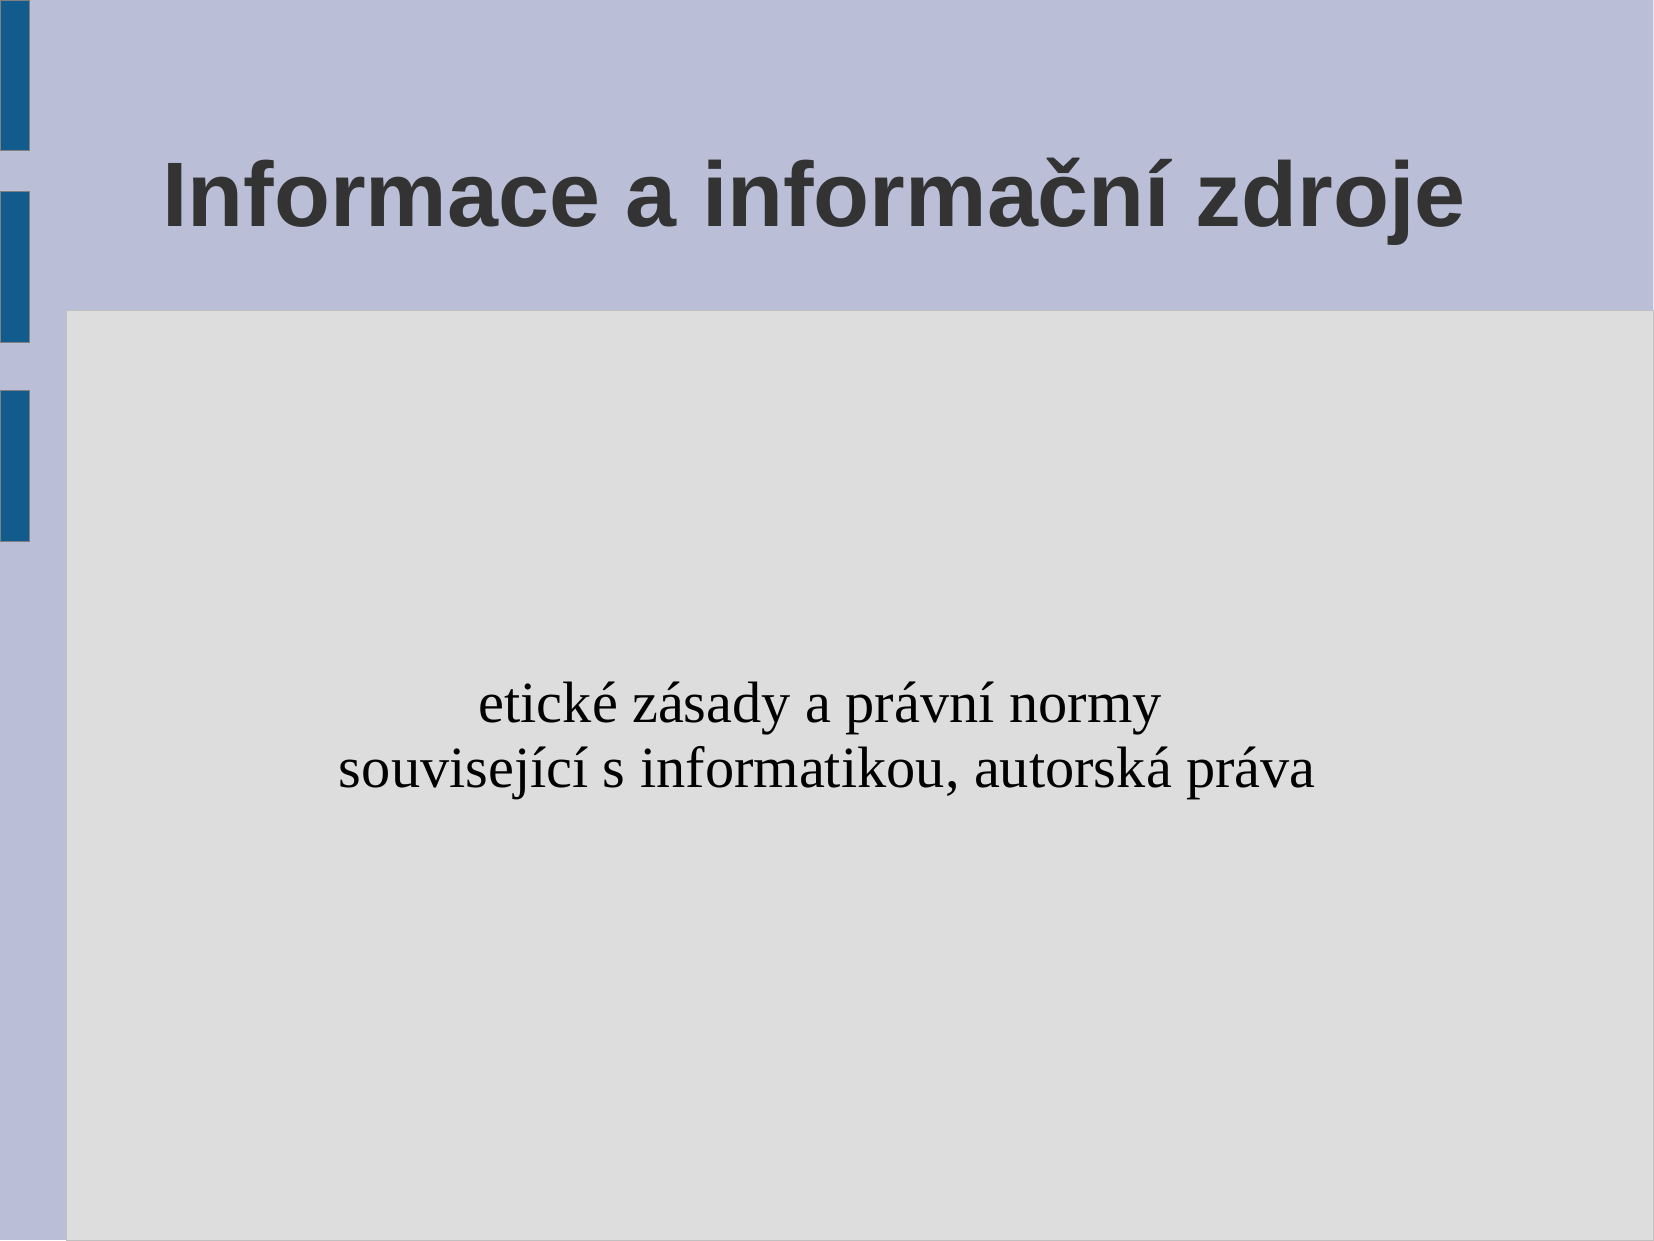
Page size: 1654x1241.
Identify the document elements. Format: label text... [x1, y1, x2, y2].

title Informace a informační zdroje [121, 91, 1534, 299]
subtitle etické zásady a právní normy související s informatikou, autorská práva [121, 344, 1534, 1127]
